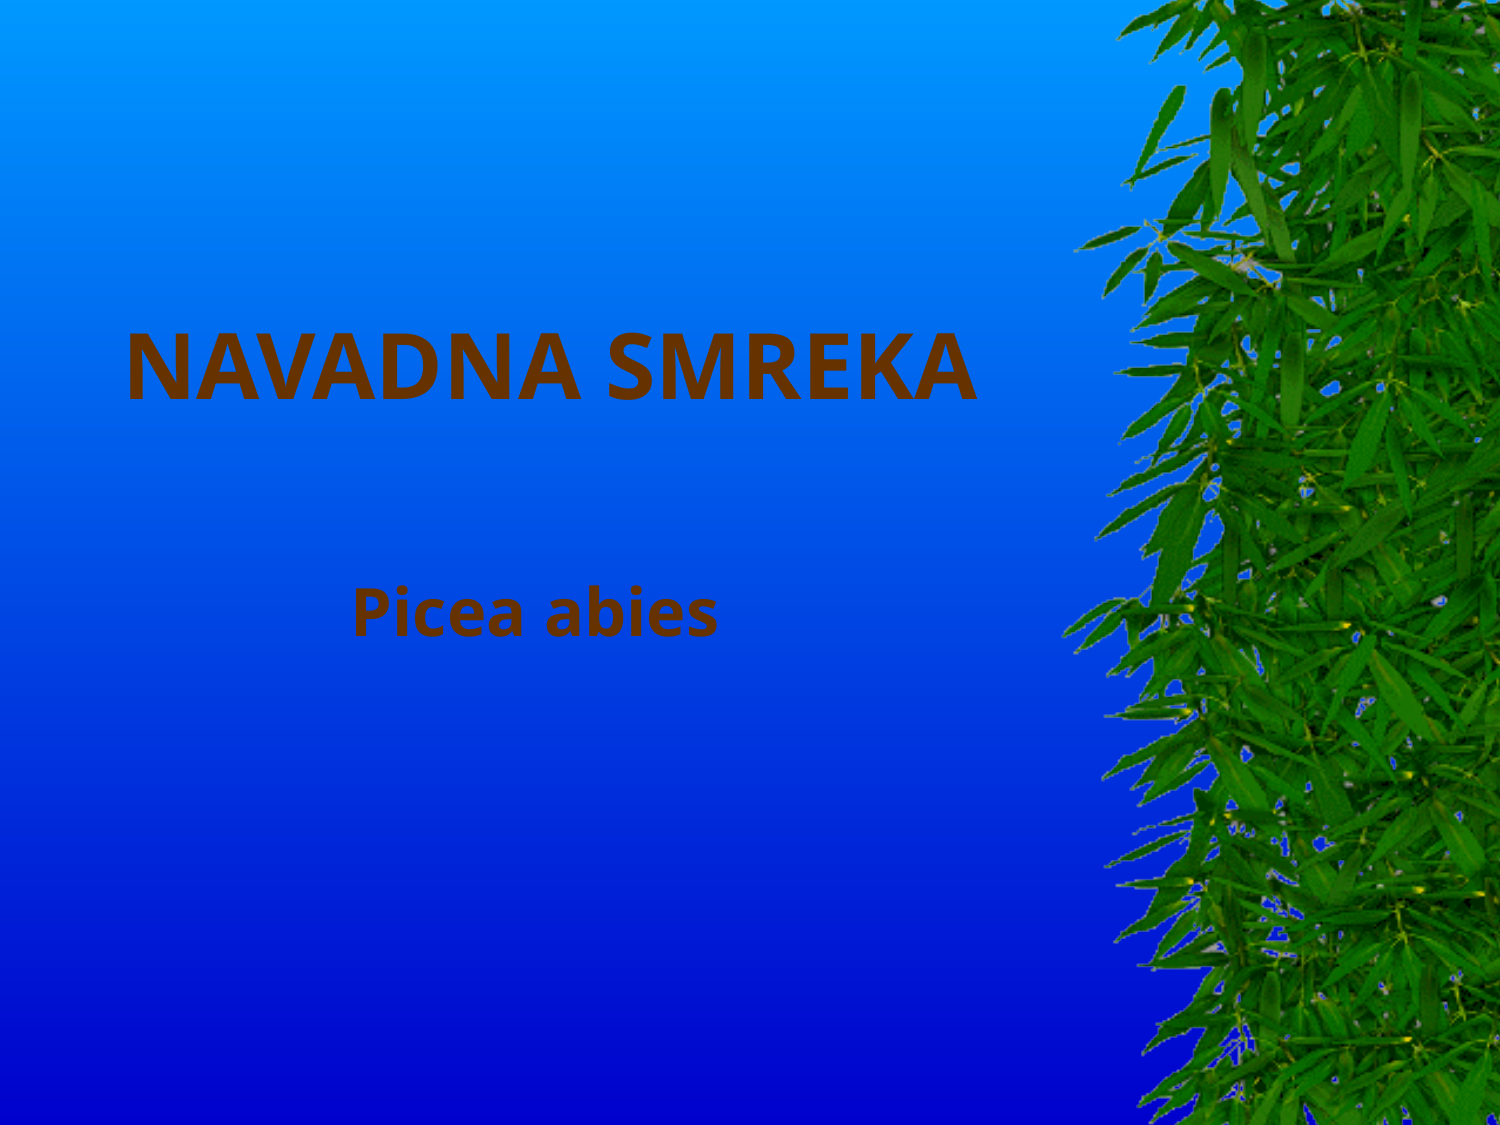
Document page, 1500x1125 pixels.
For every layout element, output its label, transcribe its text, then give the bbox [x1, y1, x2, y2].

subtitle Picea abies [50, 562, 1038, 850]
title NAVADNA SMREKA [50, 299, 1075, 425]
picture [1032, 0, 1500, 1125]
